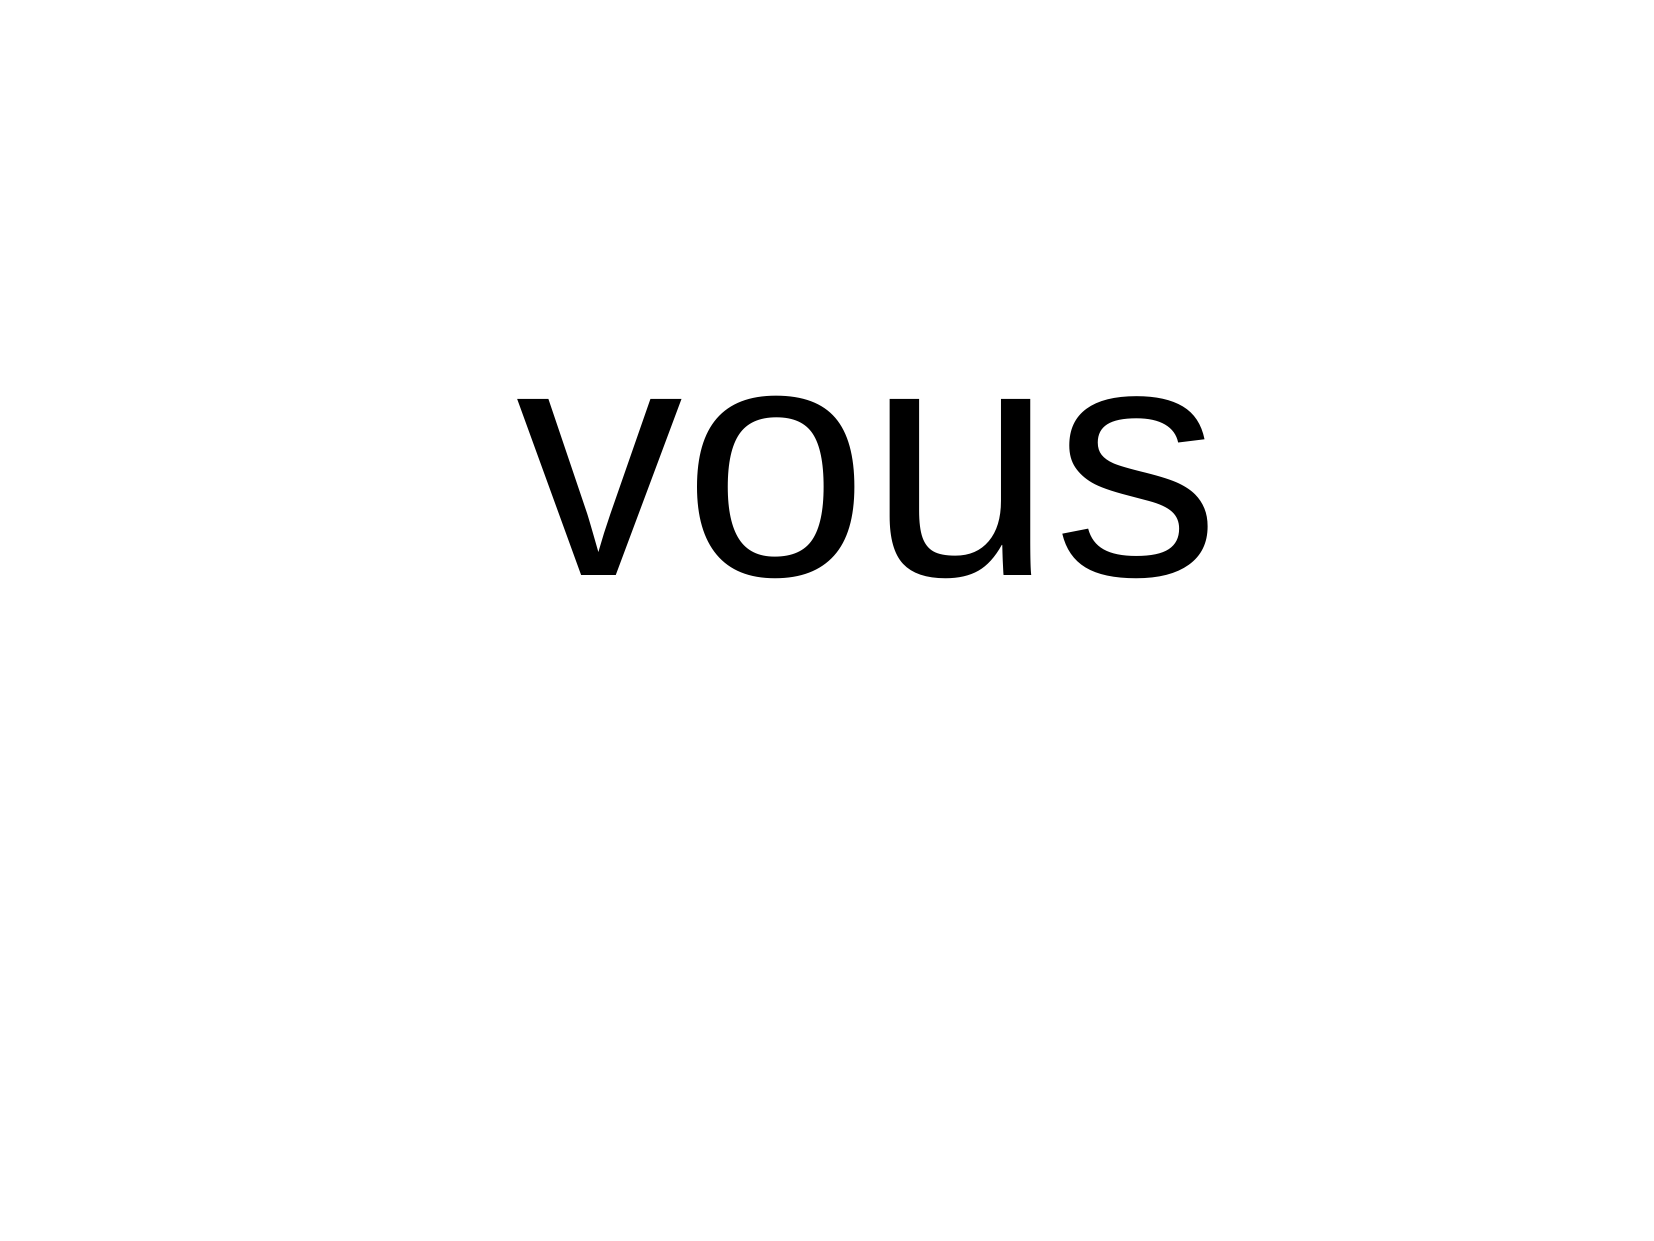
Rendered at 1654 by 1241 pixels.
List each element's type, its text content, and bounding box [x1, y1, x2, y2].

text_box vous [501, 265, 1447, 653]
